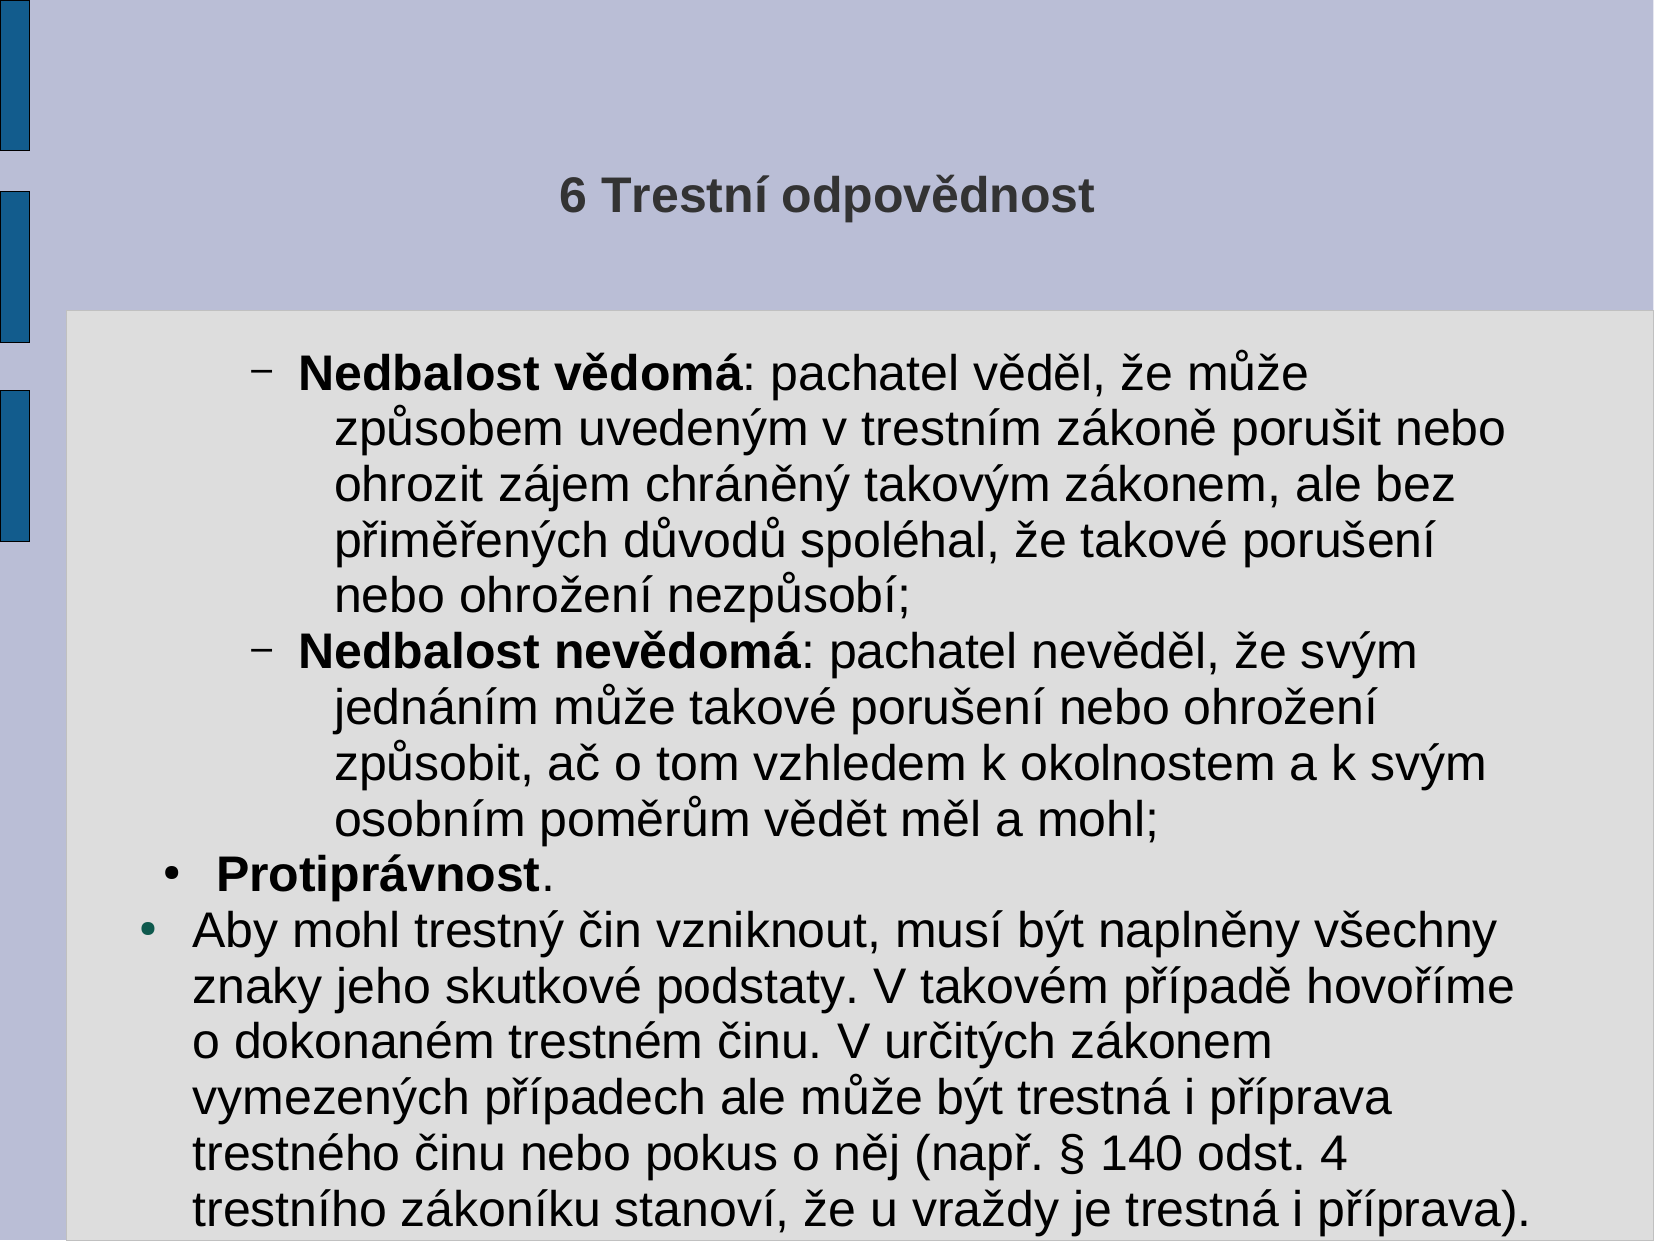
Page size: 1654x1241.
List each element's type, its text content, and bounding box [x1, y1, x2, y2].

title 6 Trestní odpovědnost [121, 91, 1534, 299]
list Nedbalost vědomá: pachatel věděl, že může způsobem uvedeným v trestním zákoně porušit nebo ohrozit zájem chráněný takovým zákonem, ale bez přiměřených důvodů spoléhal, že takové porušení nebo ohrožení nezpůsobí; Nedbalost nevědomá: pachatel nevěděl, že svým jednáním může takové porušení nebo ohrožení způsobit, ač o tom vzhledem k okolnostem a k svým osobním poměrům vědět měl a mohl; Protiprávnost. Aby mohl trestný čin vzniknout, musí být naplněny všechny znaky jeho skutkové podstaty. V takovém případě hovoříme o dokonaném trestném činu. V určitých zákonem vymezených případech ale může být trestná i příprava trestného činu nebo pokus o něj (např. § 140 odst. 4 trestního zákoníku stanoví, že u vraždy je trestná i příprava). [121, 344, 1534, 1241]
